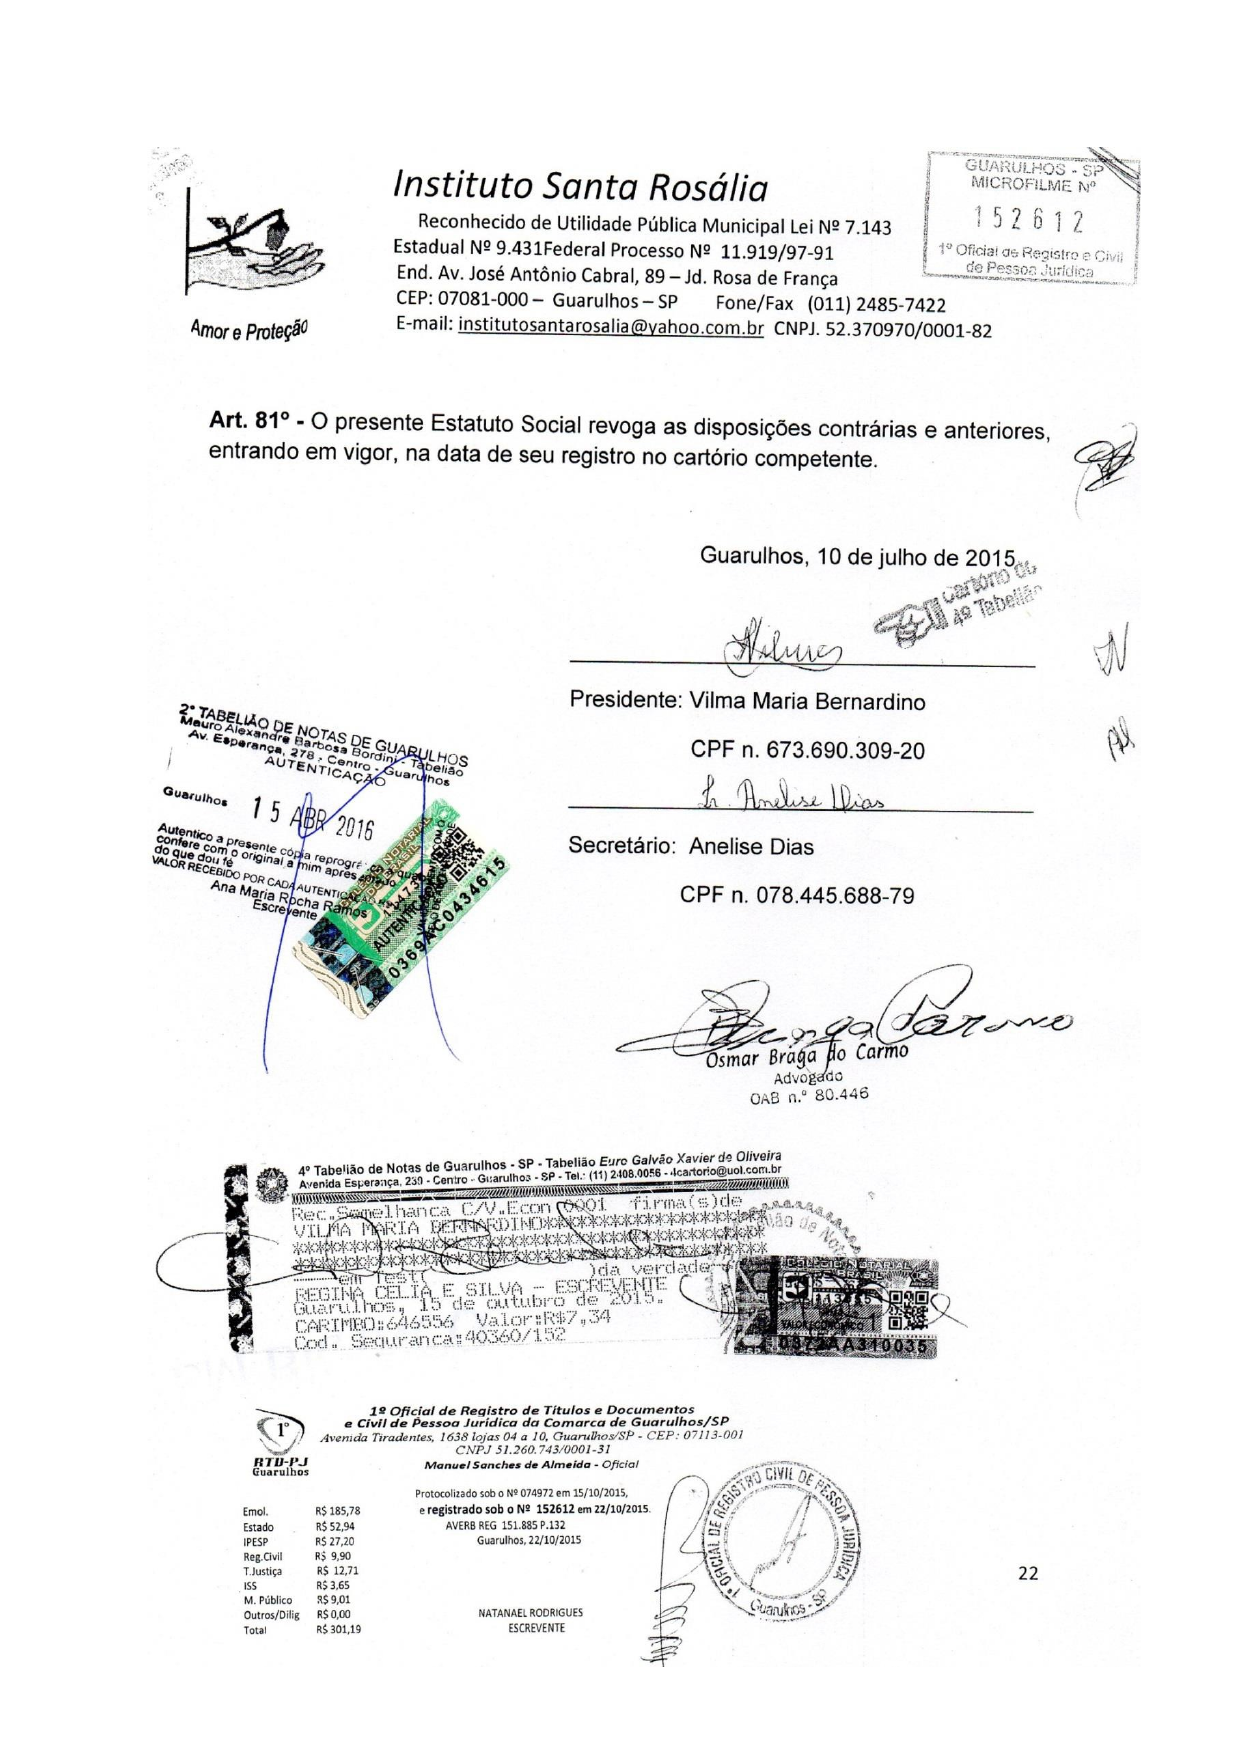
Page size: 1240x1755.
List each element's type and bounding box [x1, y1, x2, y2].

text_box [148, 148, 1141, 1667]
